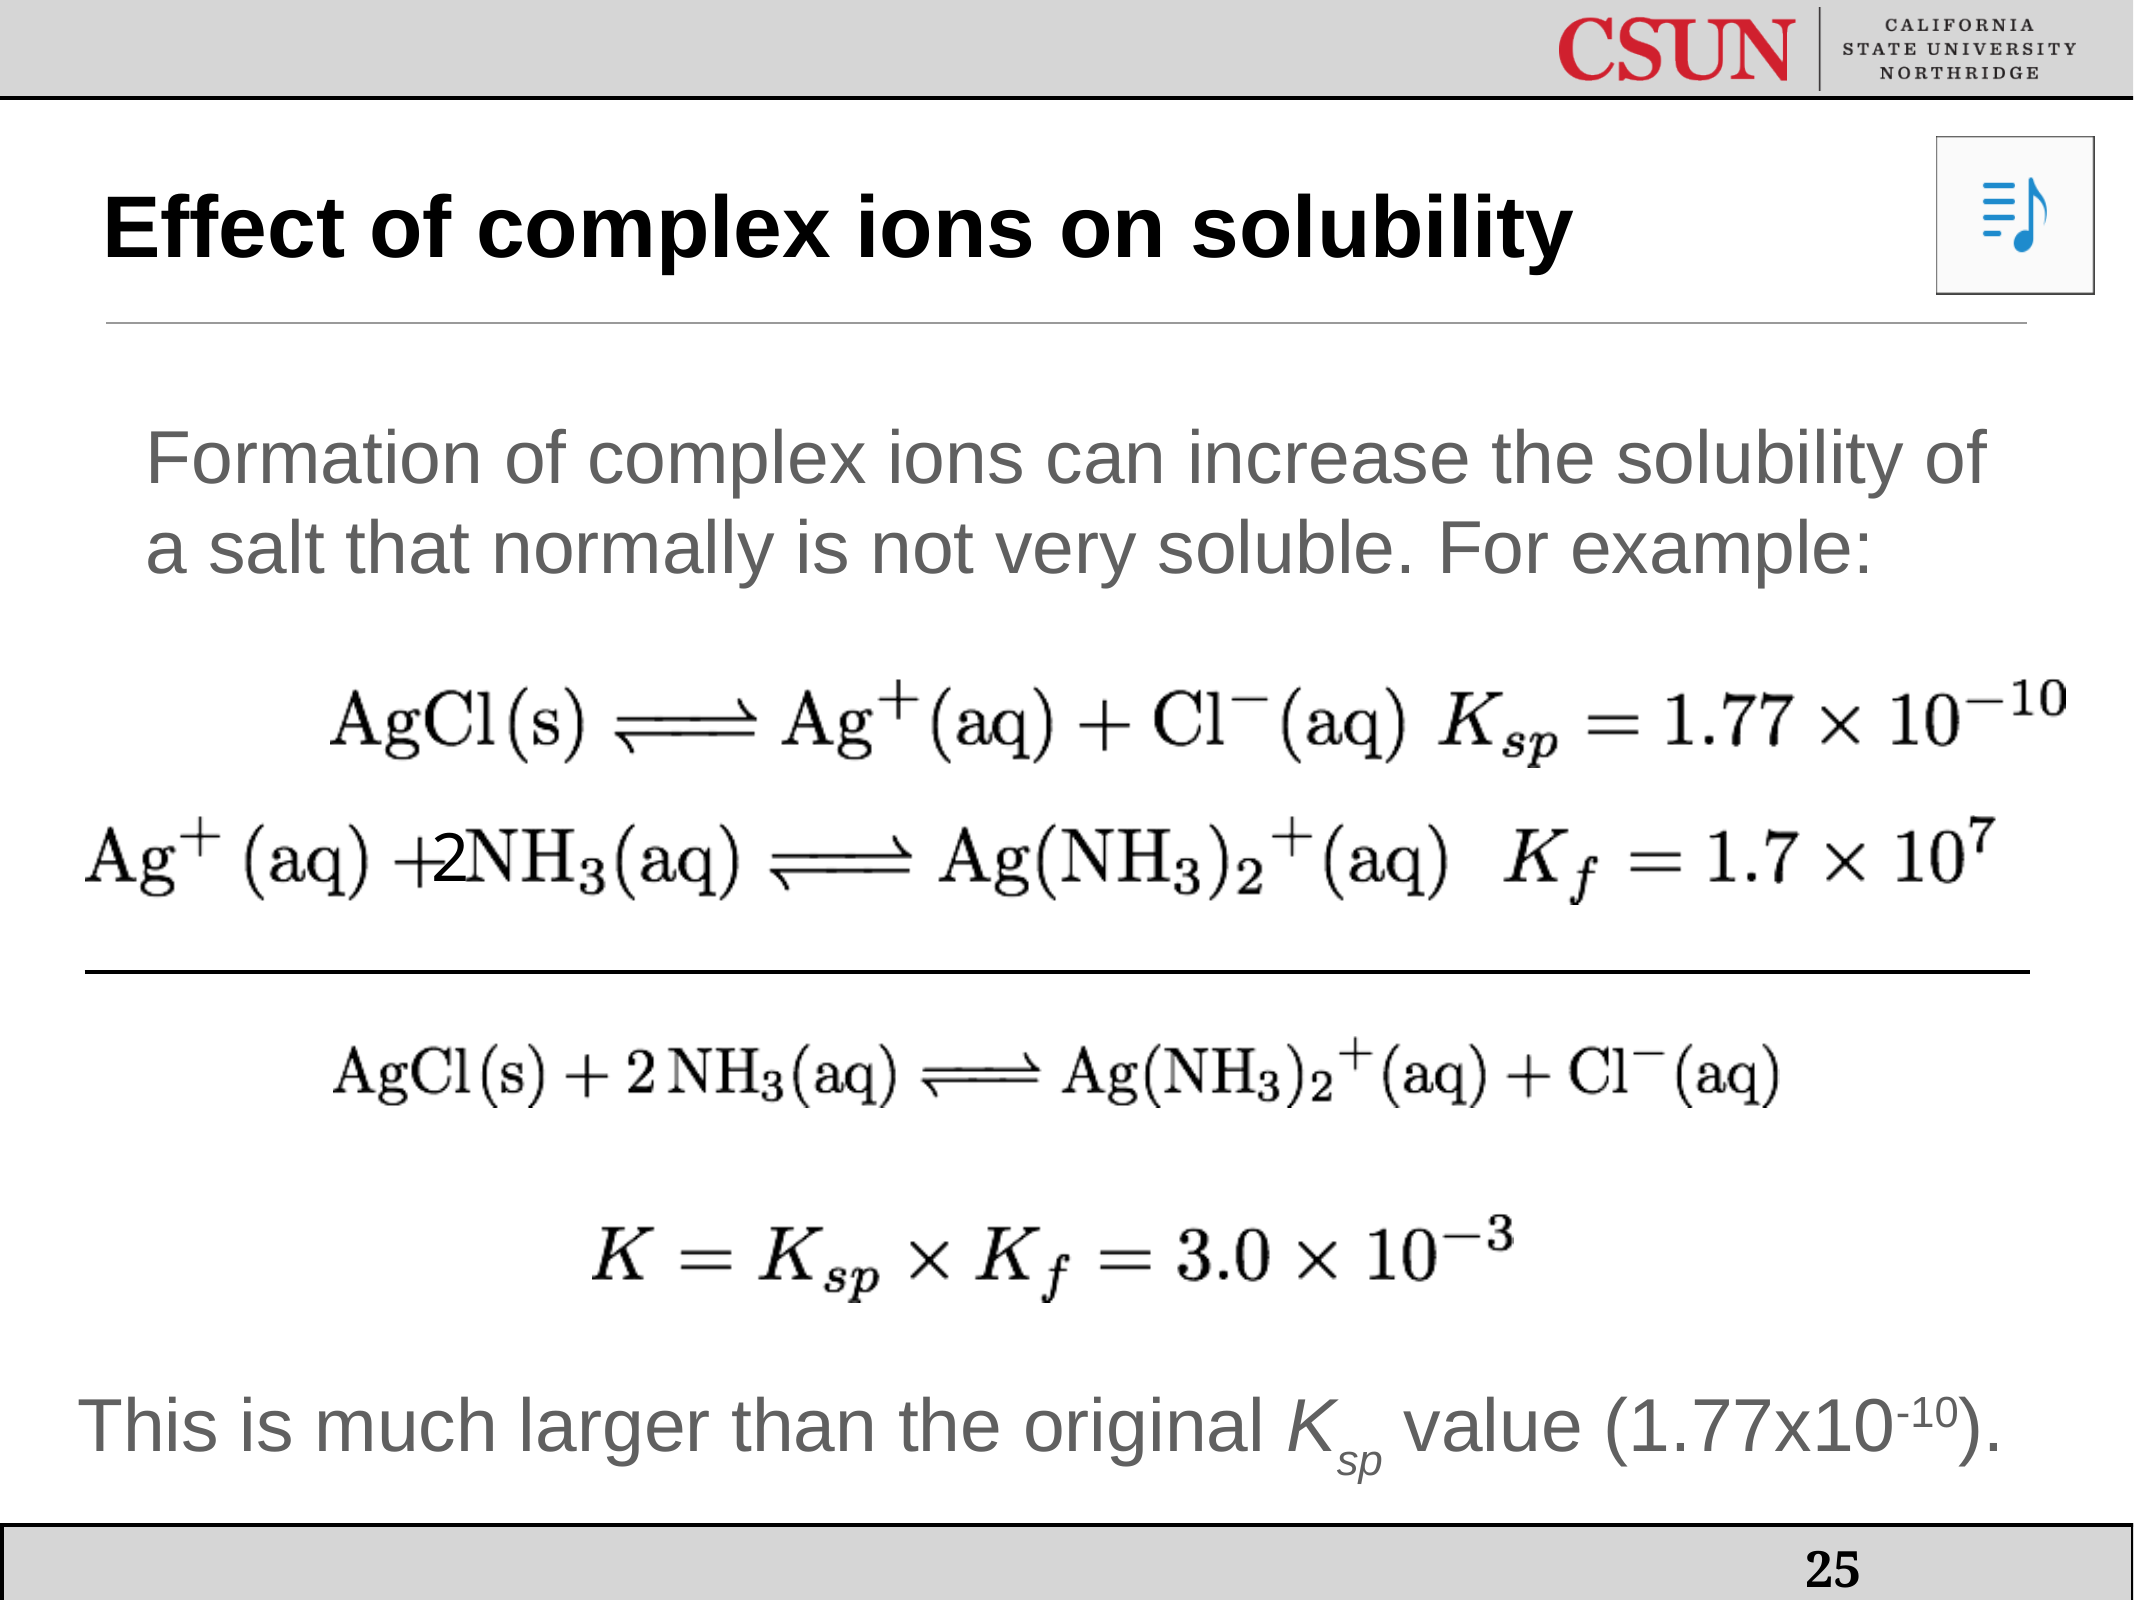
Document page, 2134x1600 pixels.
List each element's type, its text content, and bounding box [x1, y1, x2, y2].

picture [1559, 7, 2076, 91]
picture [85, 815, 417, 906]
picture [333, 1036, 1780, 1108]
list Formation of complex ions can increase the solubility of a salt that normally is not very soluble. For example: [93, 399, 2040, 619]
text_box [1935, 135, 2096, 296]
list This is much larger than the original Ksp value (1.77x10-10). [25, 1368, 2056, 1501]
picture [592, 1213, 1514, 1303]
text_box 2 [417, 807, 495, 913]
picture [495, 815, 1998, 906]
picture [330, 678, 2066, 769]
title Effect of complex ions on solubility [93, 104, 2040, 284]
